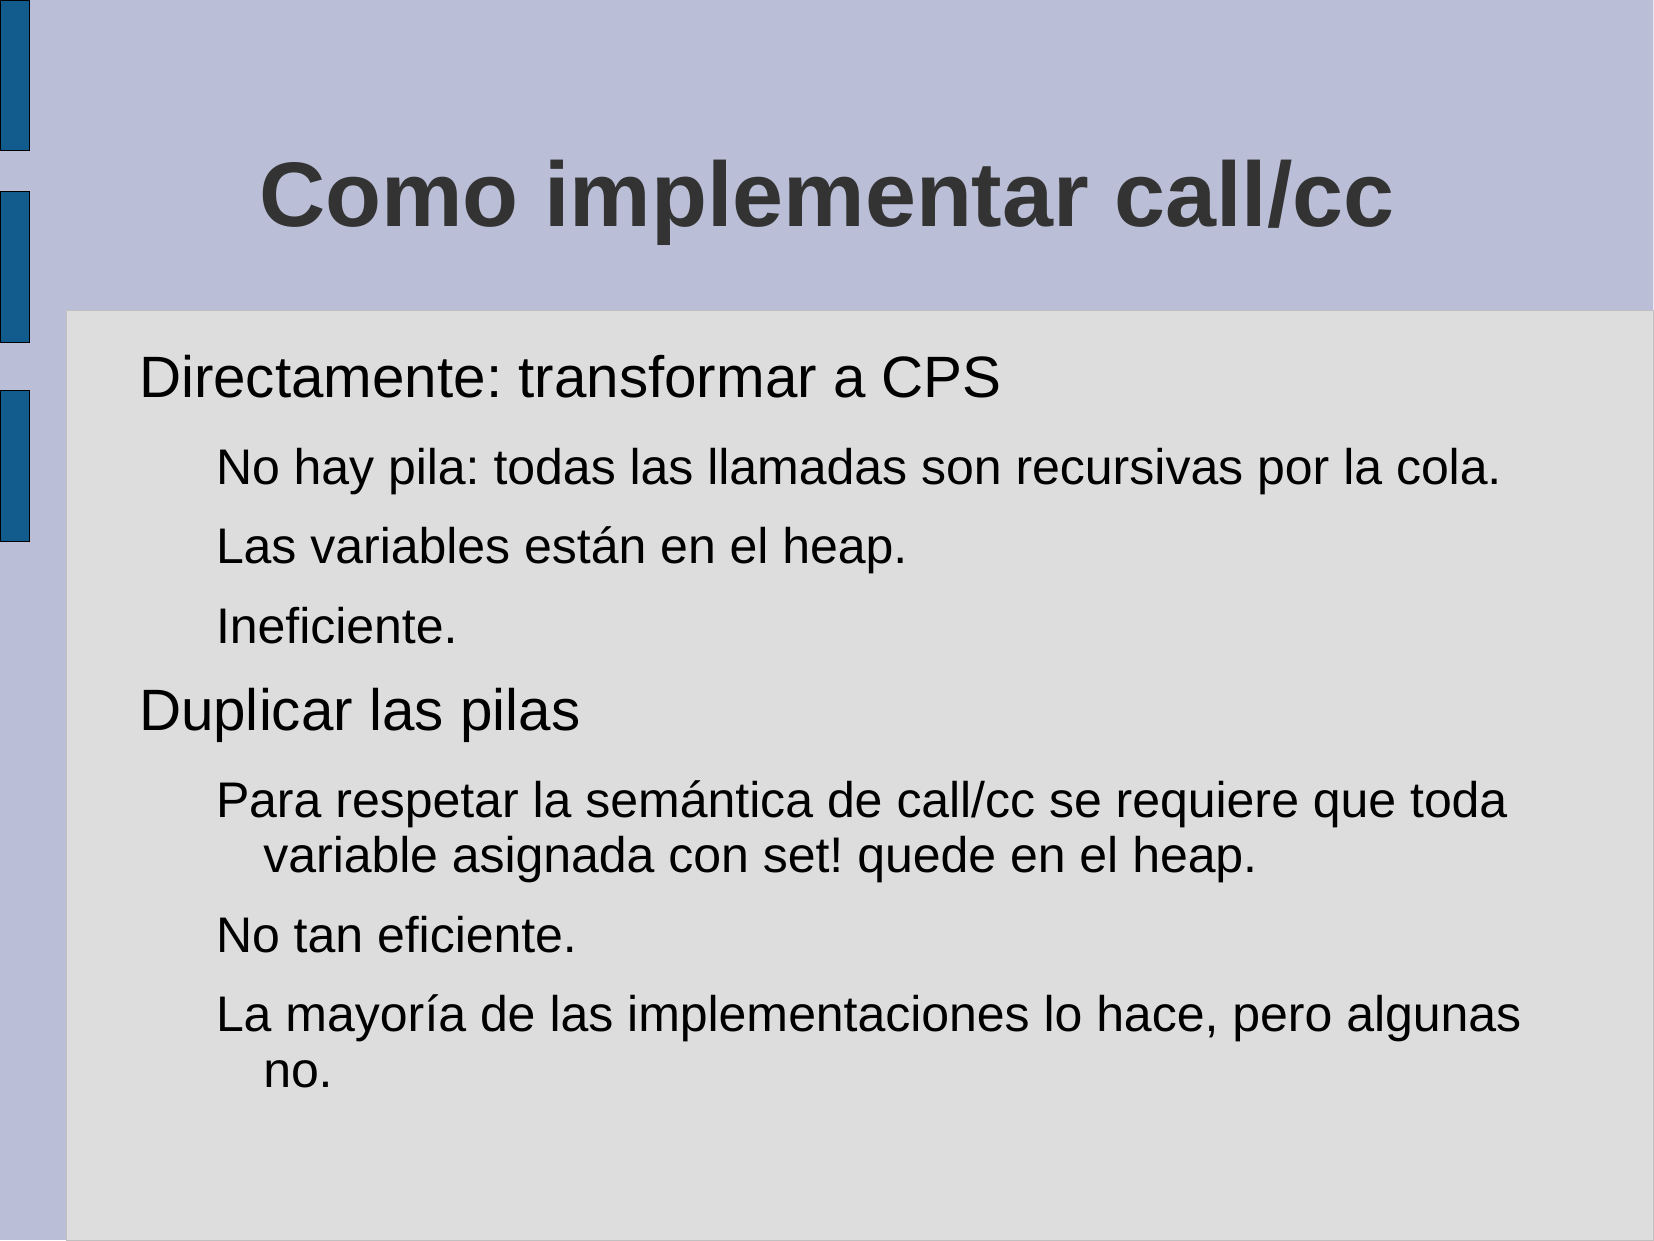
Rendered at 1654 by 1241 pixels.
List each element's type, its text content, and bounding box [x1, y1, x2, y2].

list Directamente: transformar a CPS No hay pila: todas las llamadas son recursivas por la cola. Las variables están en el heap. Ineficiente. Duplicar las pilas Para respetar la semántica de call/cc se requiere que toda variable asignada con set! quede en el heap. No tan eficiente. La mayoría de las implementaciones lo hace, pero algunas no. [121, 344, 1534, 1154]
title Como implementar call/cc [121, 98, 1534, 291]
